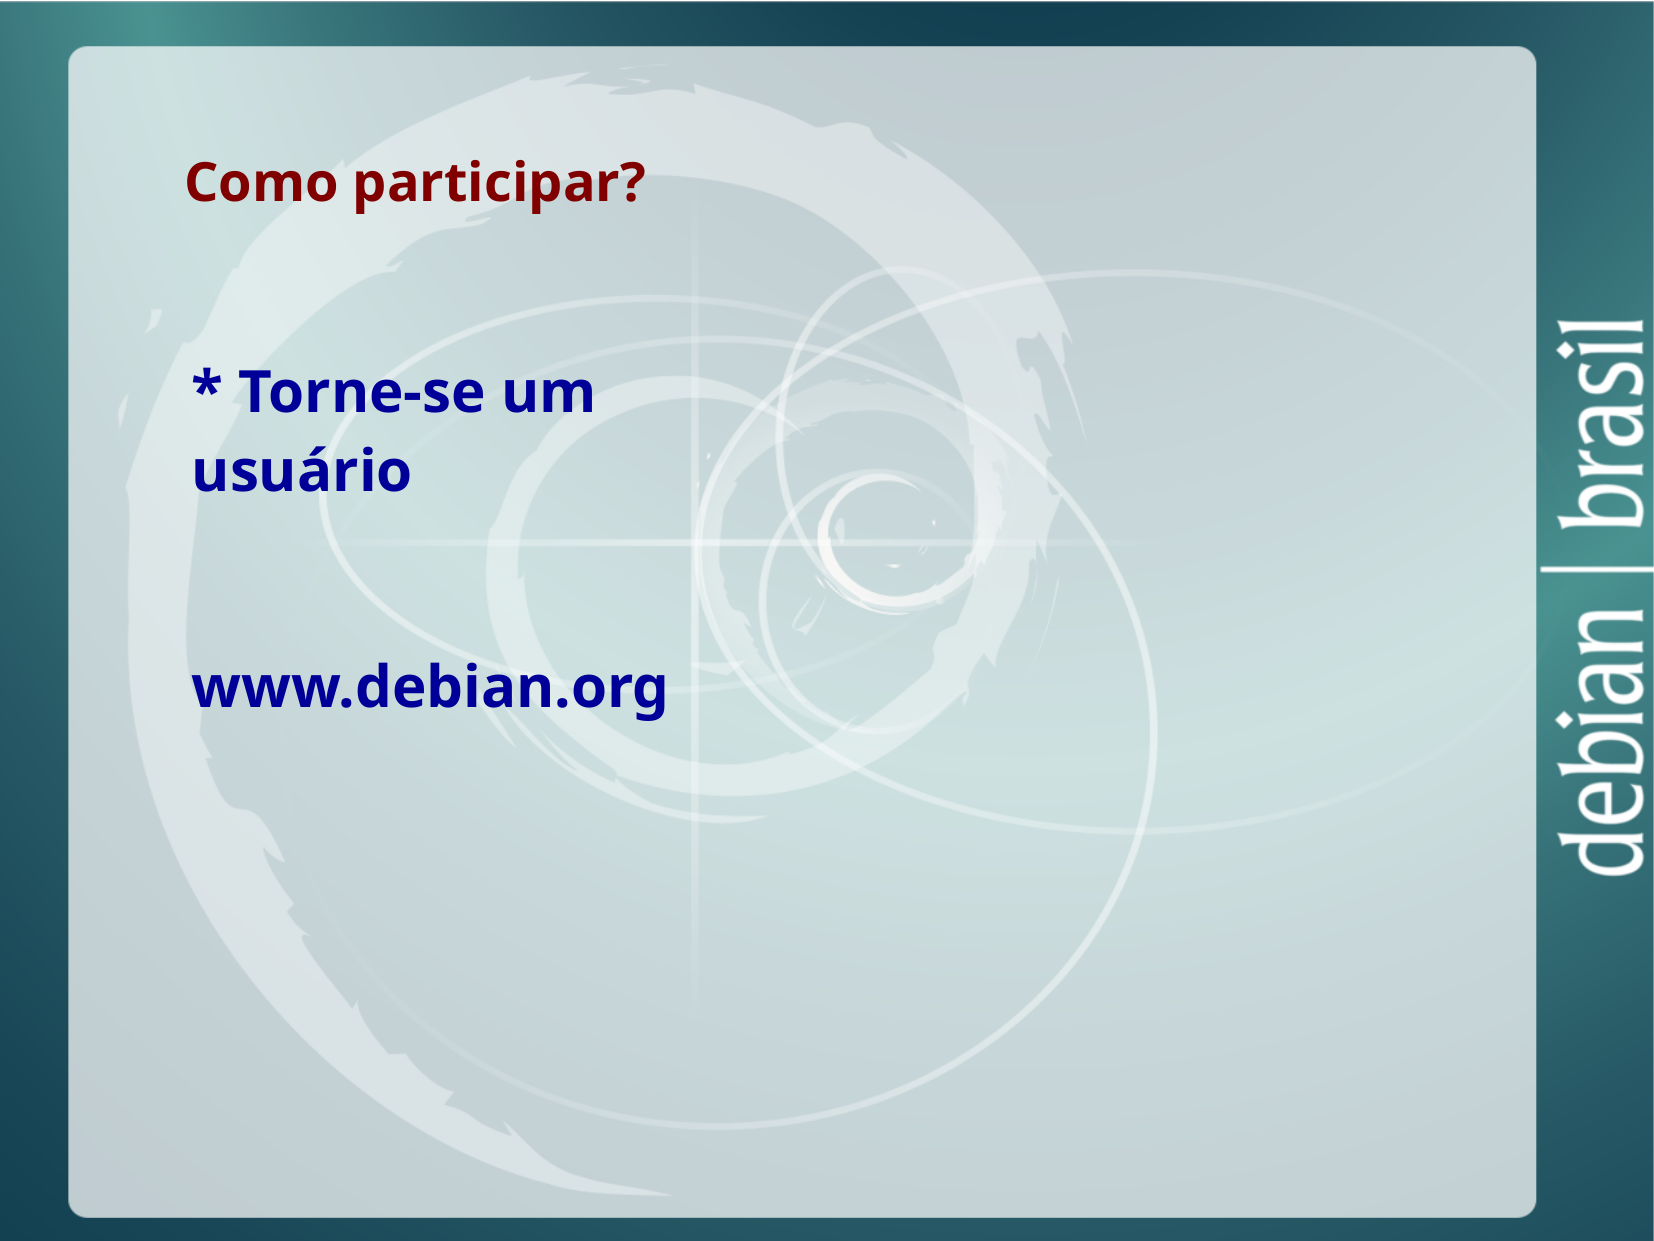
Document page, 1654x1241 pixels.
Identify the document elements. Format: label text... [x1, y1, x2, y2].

picture [0, 0, 1654, 1241]
text_box Como participar? [169, 136, 684, 224]
text_box * Torne-se um usuário www.debian.org [177, 342, 827, 860]
